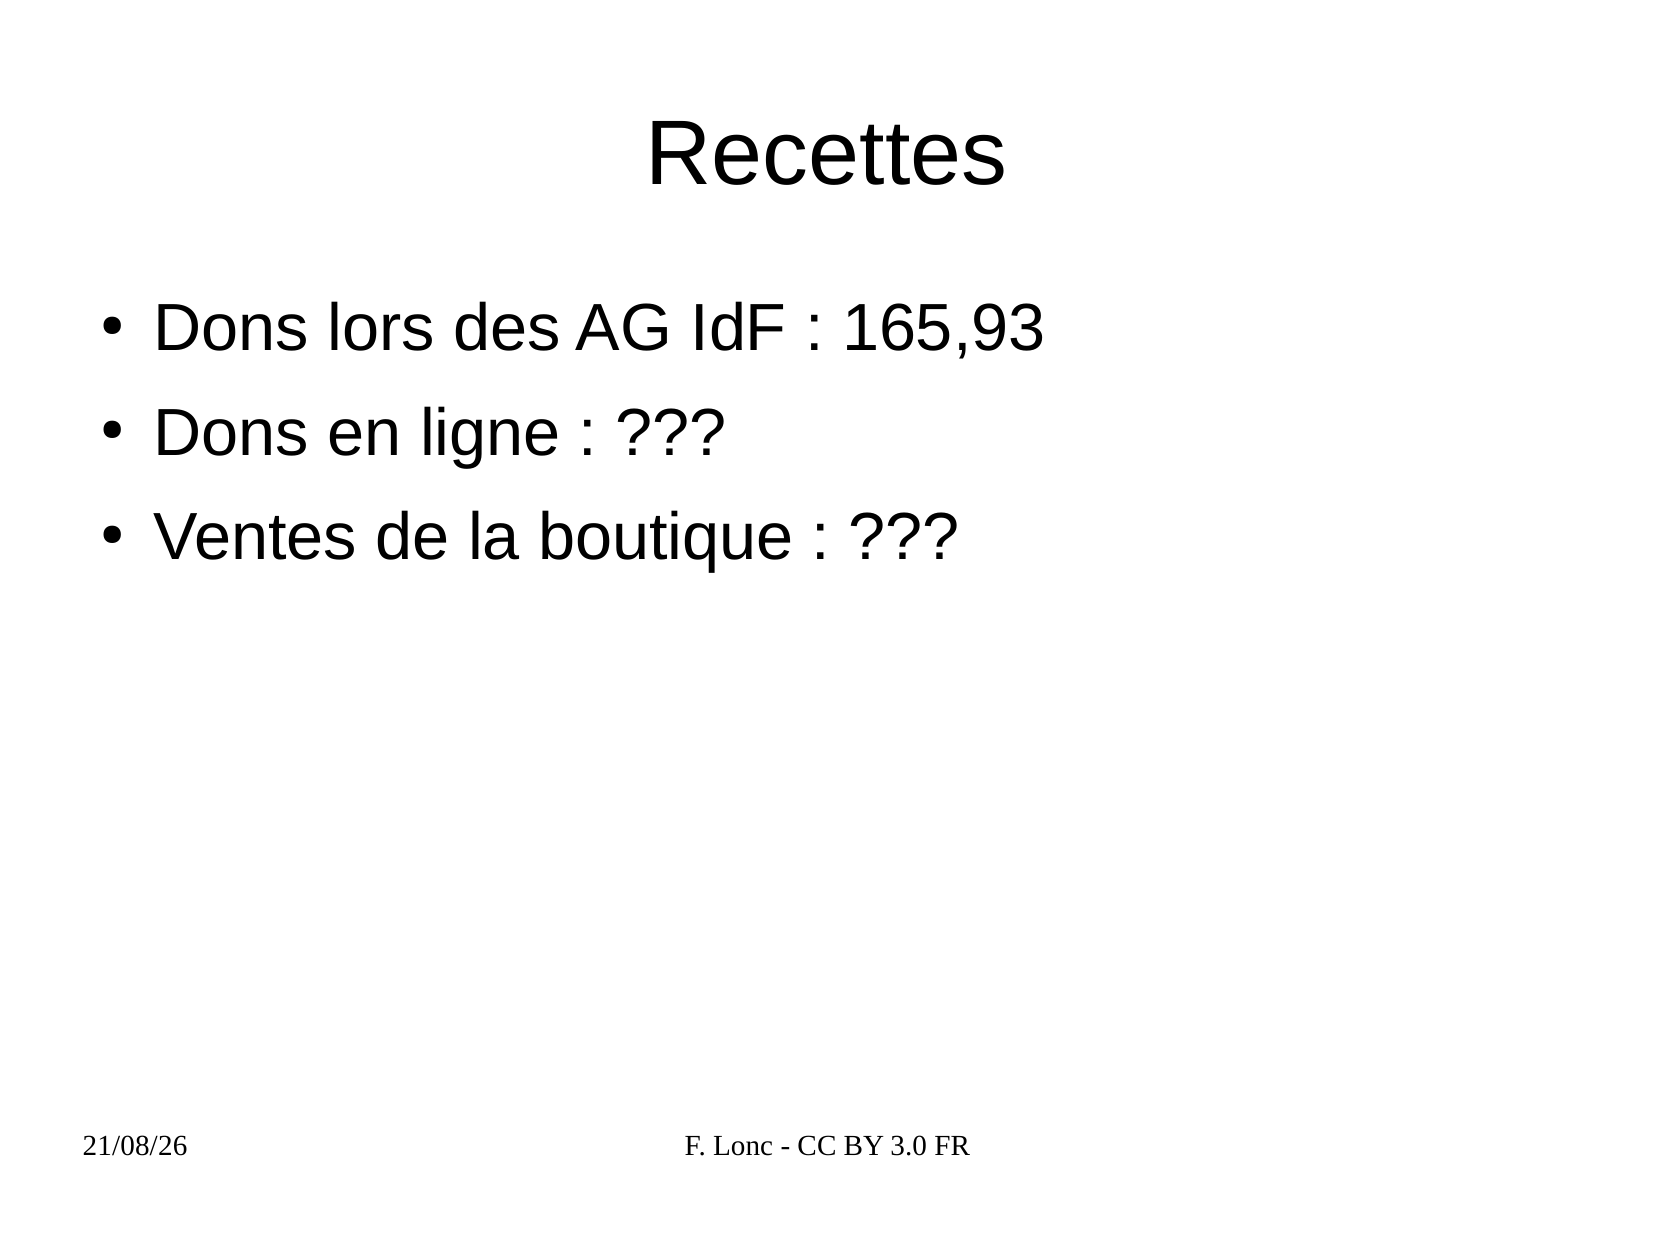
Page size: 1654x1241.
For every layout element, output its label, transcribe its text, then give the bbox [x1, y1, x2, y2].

list Dons lors des AG IdF : 165,93 Dons en ligne : ??? Ventes de la boutique : ??? [82, 290, 1571, 1109]
title Recettes [82, 49, 1571, 257]
